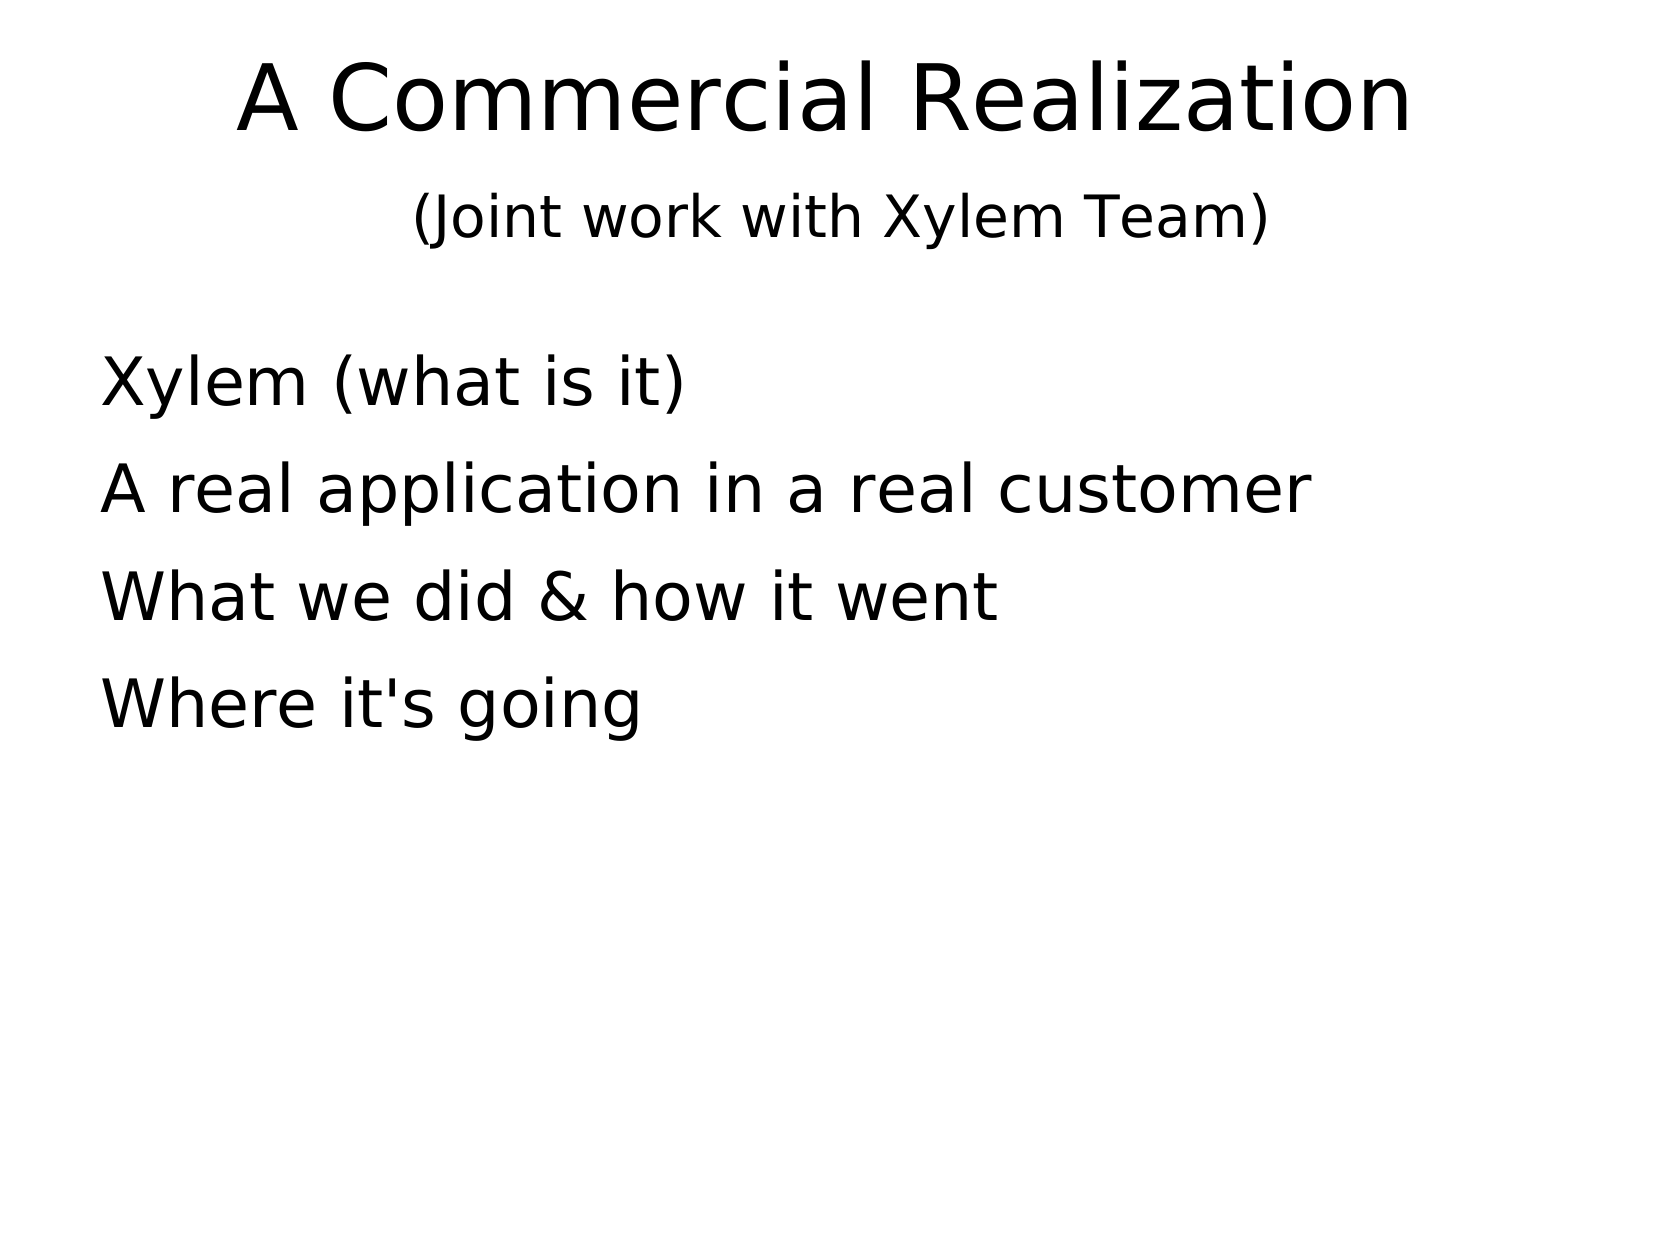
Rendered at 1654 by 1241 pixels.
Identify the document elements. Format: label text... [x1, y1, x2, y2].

list Xylem (what is it) A real application in a real customer What we did & how it went Where it's going [82, 343, 1571, 1148]
title A Commercial Realization (Joint work with Xylem Team) [82, 45, 1571, 343]
